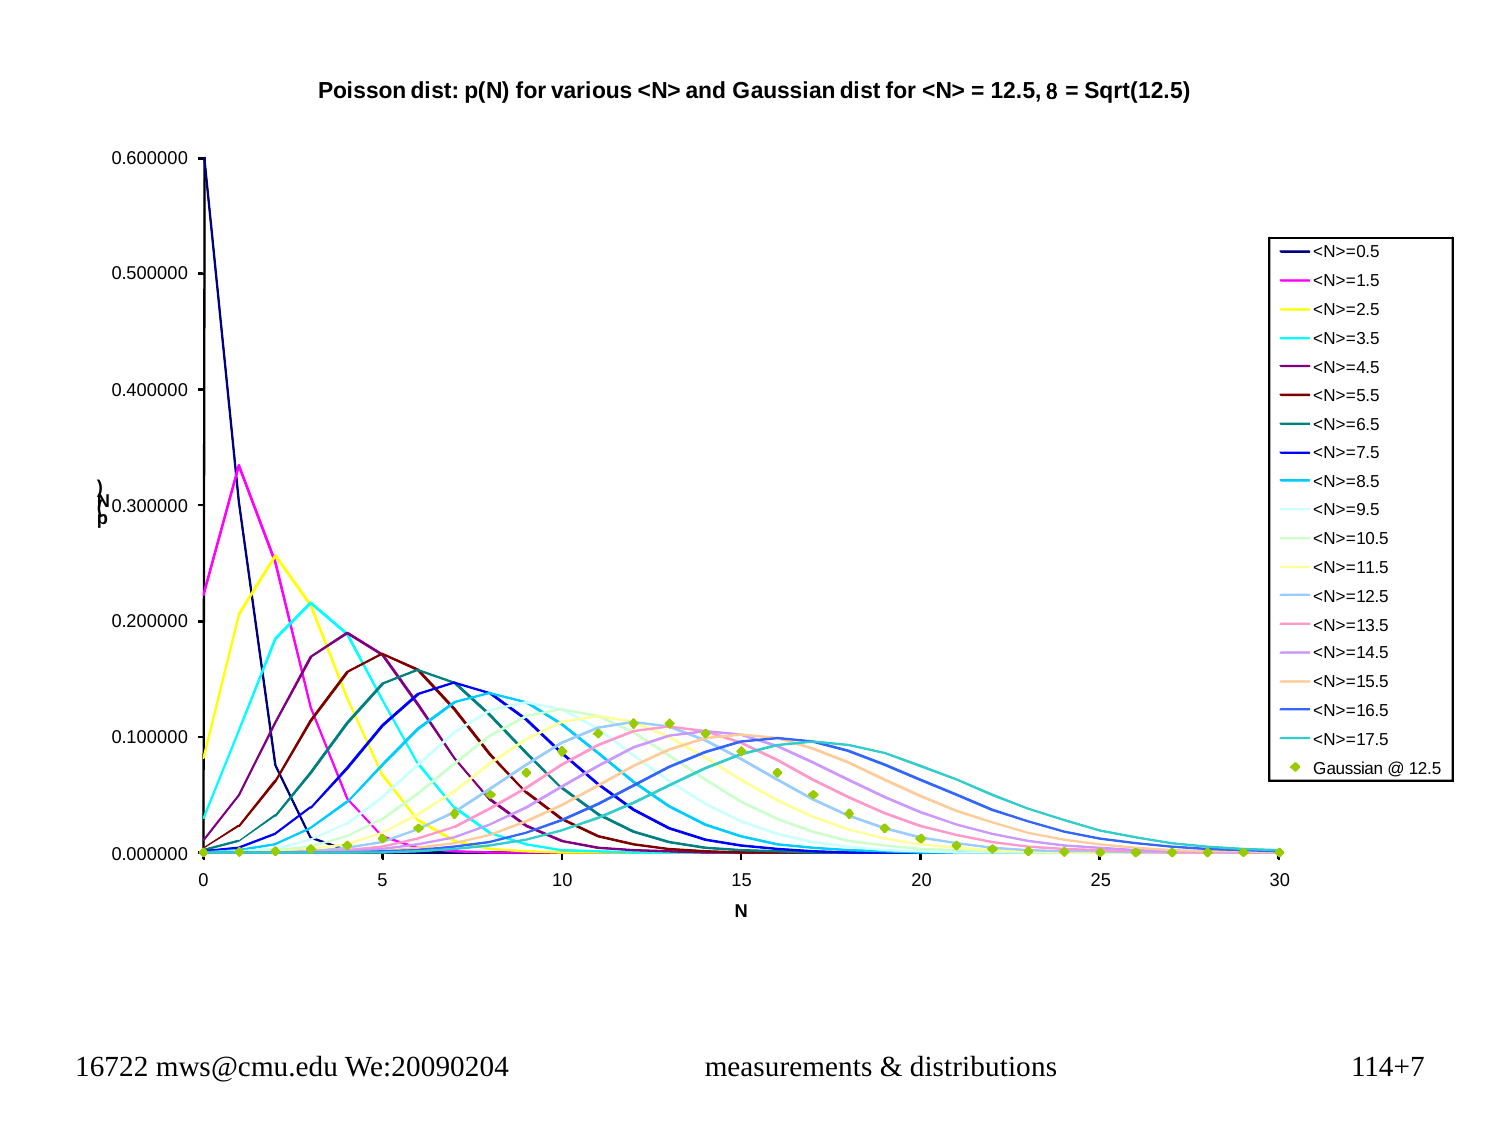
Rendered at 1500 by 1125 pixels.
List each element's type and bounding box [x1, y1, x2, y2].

chart [50, 50, 1463, 961]
